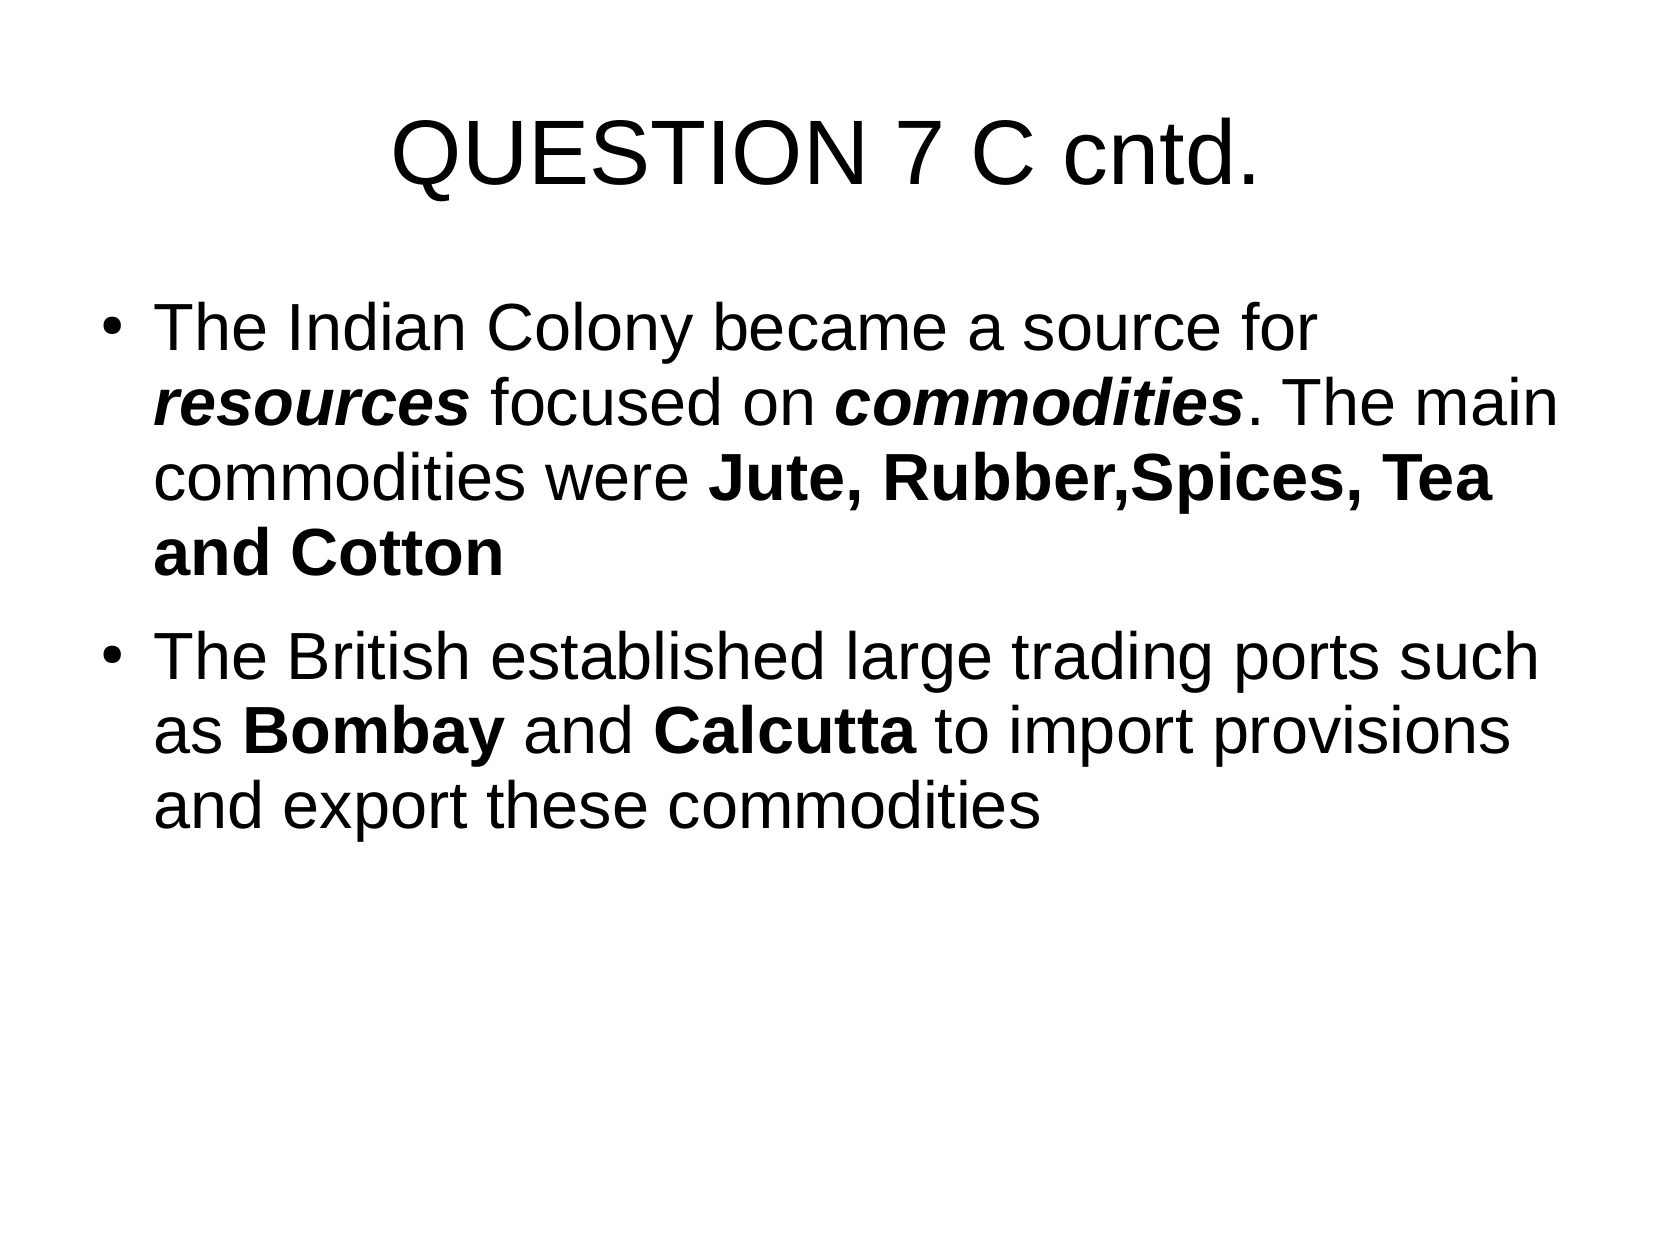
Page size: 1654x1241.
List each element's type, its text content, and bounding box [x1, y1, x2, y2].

title QUESTION 7 C cntd. [82, 56, 1571, 250]
list The Indian Colony became a source for resources focused on commodities. The main commodities were Jute, Rubber,Spices, Tea and Cotton The British established large trading ports such as Bombay and Calcutta to import provisions and export these commodities [82, 290, 1571, 1094]
